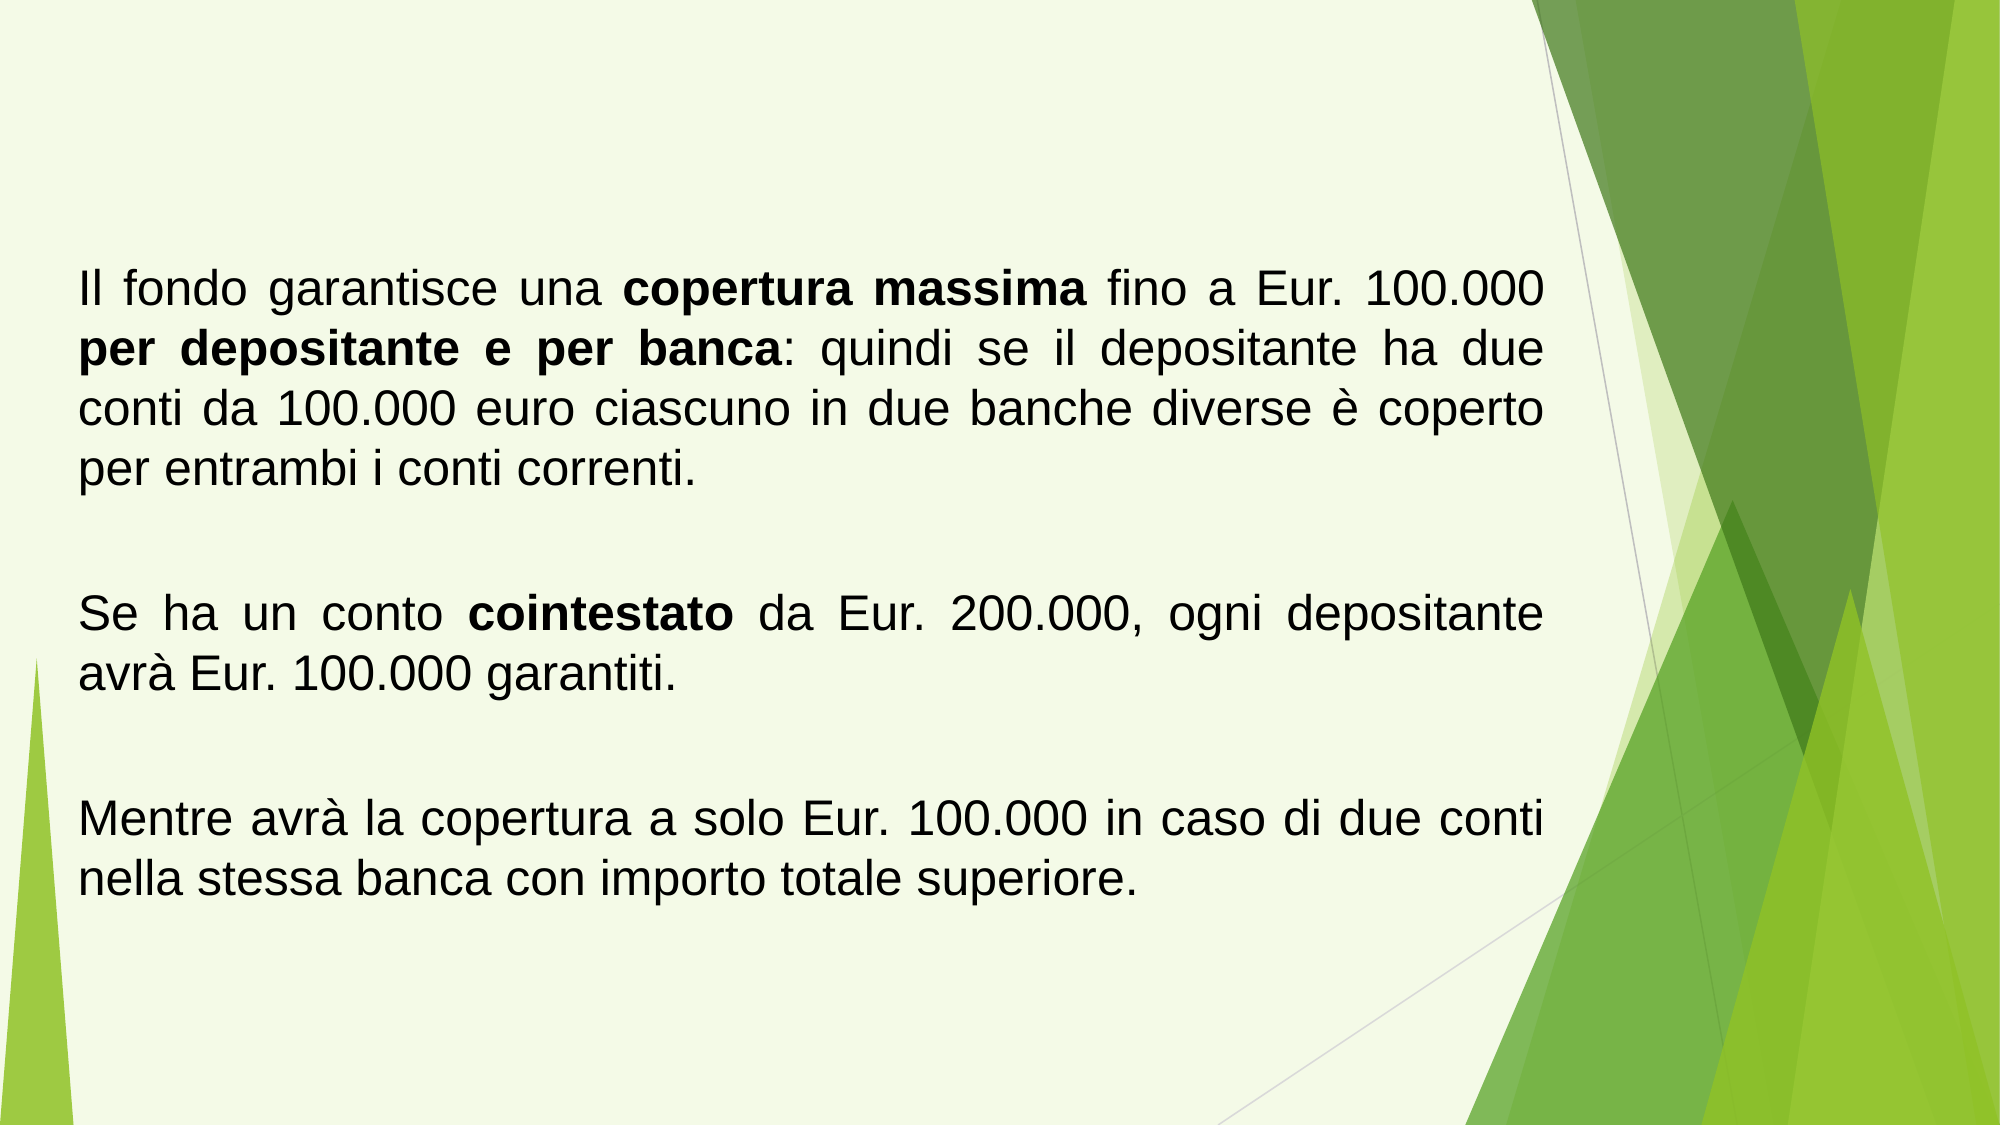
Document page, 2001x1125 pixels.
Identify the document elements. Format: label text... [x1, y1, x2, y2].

text_box Il fondo garantisce una copertura massima fino a Eur. 100.000 per depositante e per banca: quindi se il depositante ha due conti da 100.000 euro ciascuno in due banche diverse è coperto per entrambi i conti correnti. Se ha un conto cointestato da Eur. 200.000, ogni depositante avrà Eur. 100.000 garantiti. Mentre avrà la copertura a solo Eur. 100.000 in caso di due conti nella stessa banca con importo totale superiore. [63, 247, 1561, 986]
